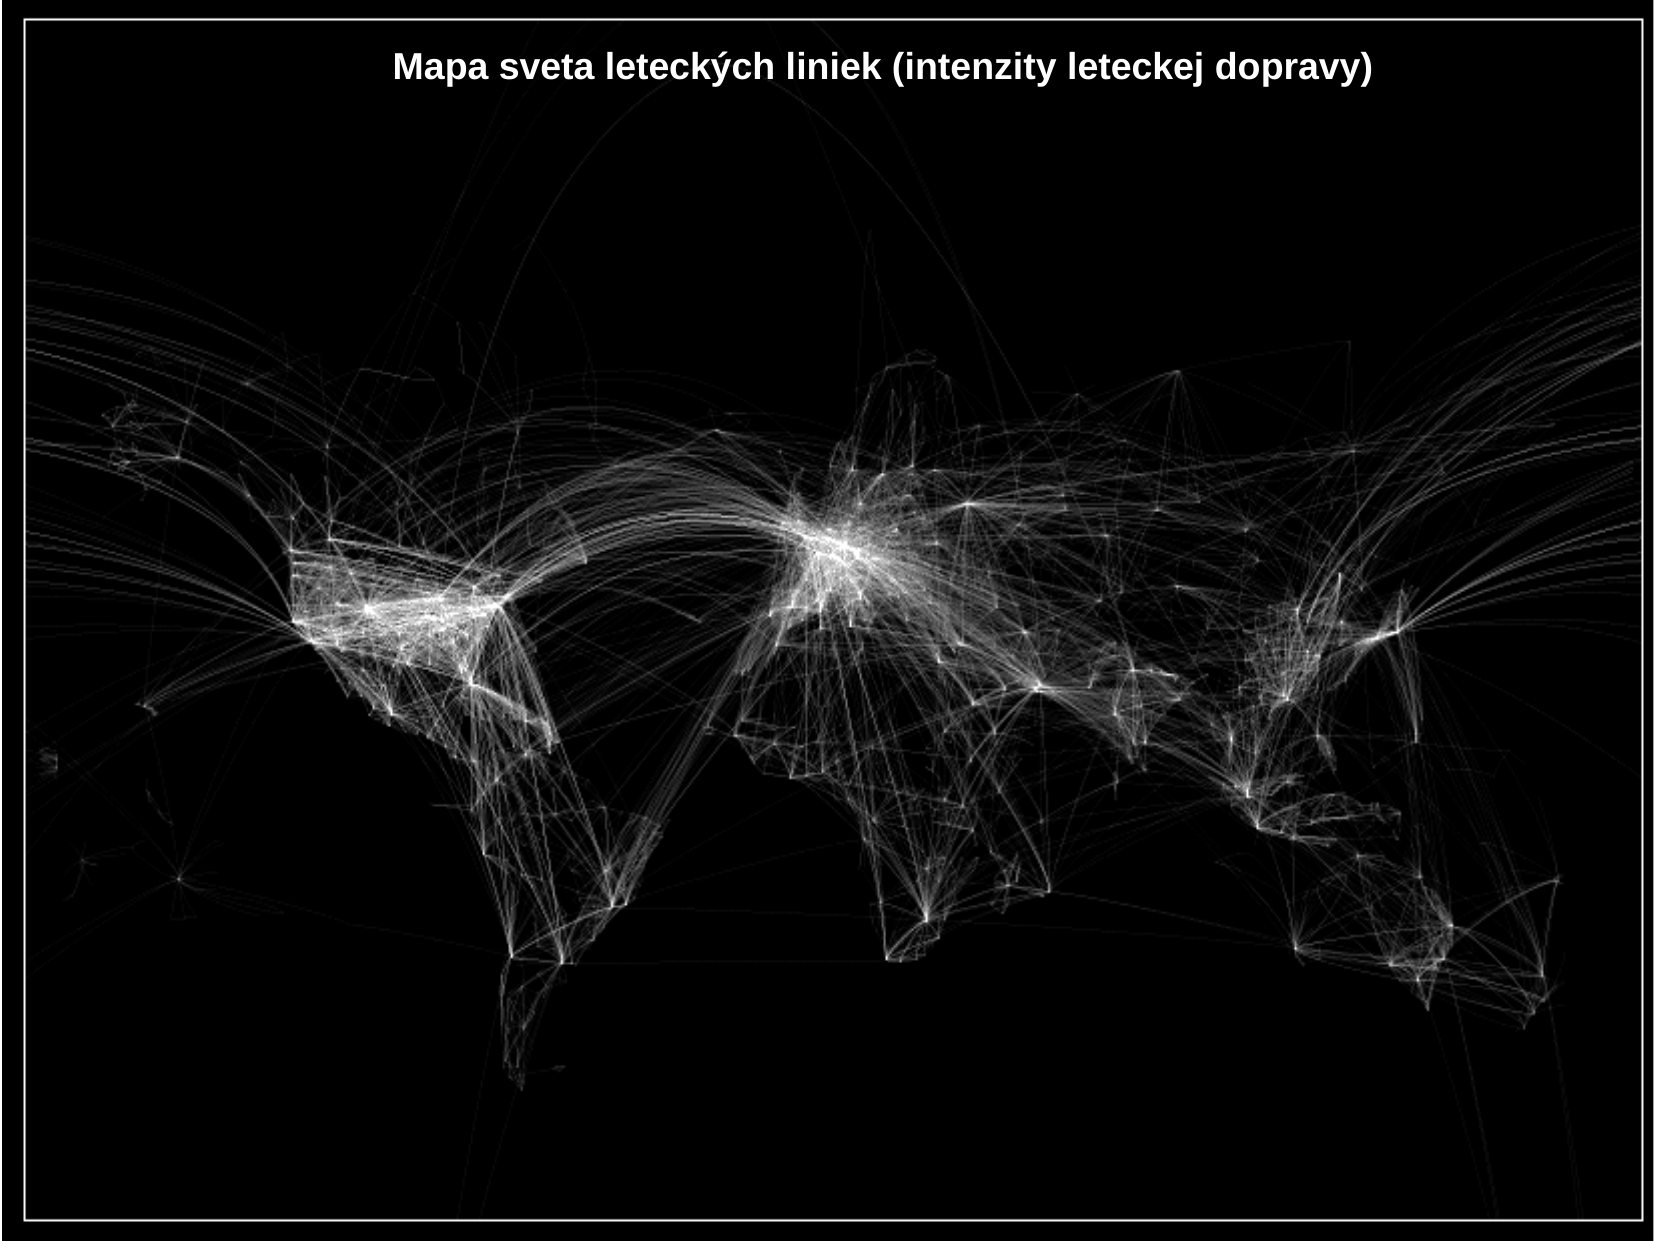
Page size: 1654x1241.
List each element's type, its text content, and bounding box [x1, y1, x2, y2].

picture [2, 0, 1654, 1241]
text_box Mapa sveta leteckých liniek (intenzity leteckej dopravy) [377, 37, 1430, 96]
